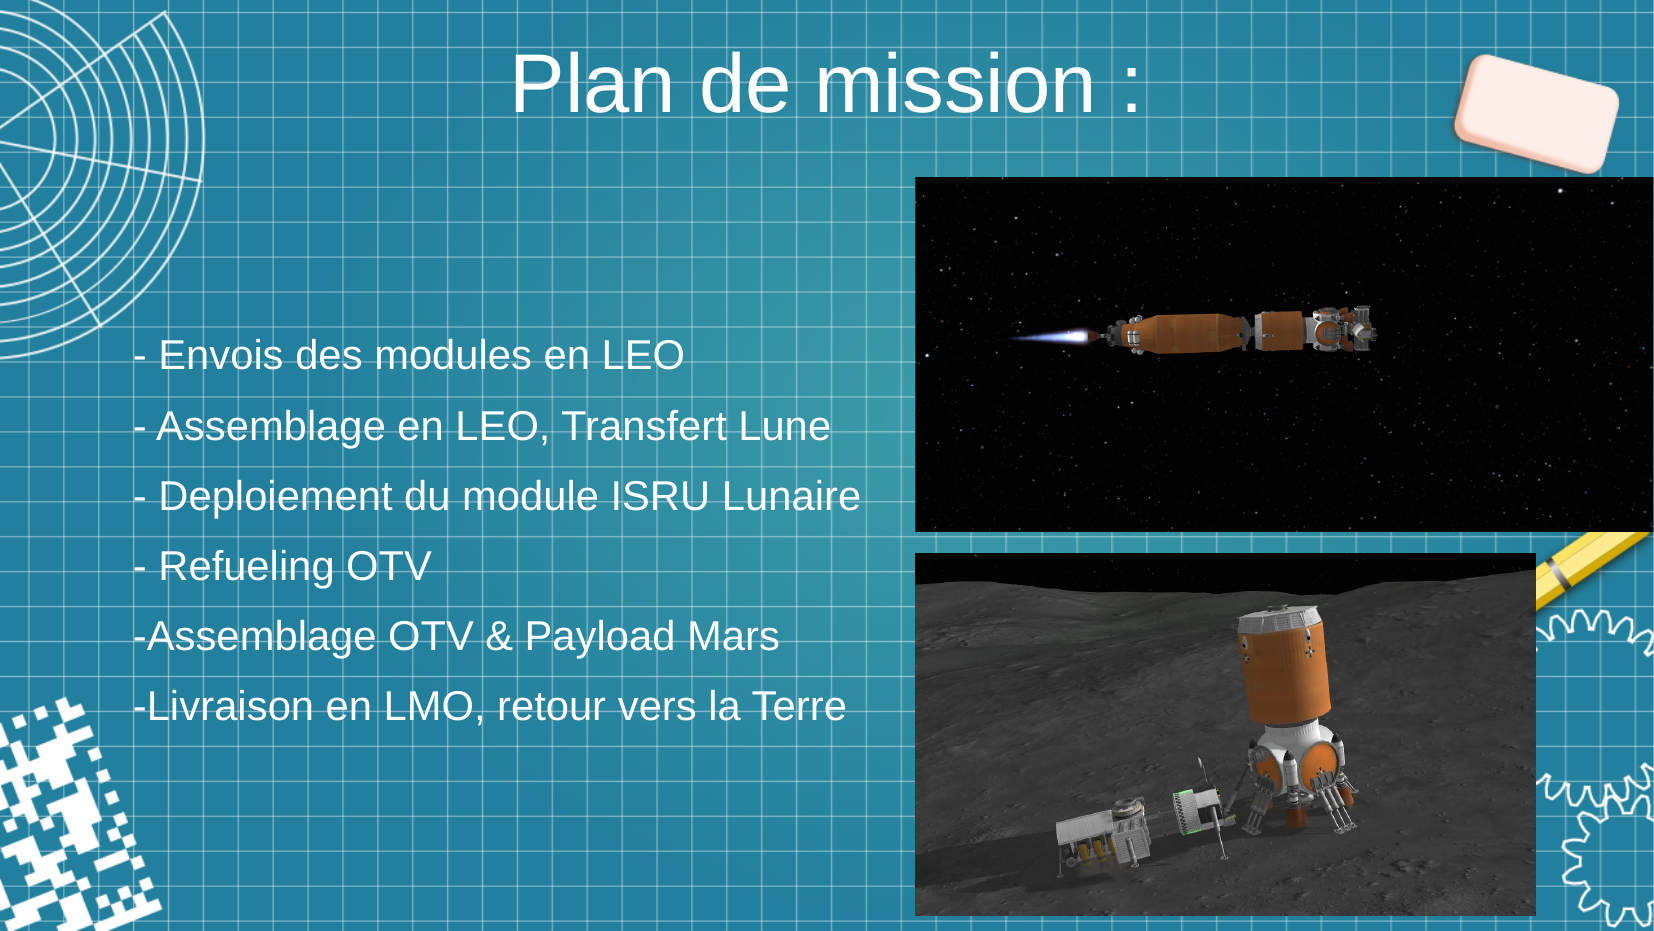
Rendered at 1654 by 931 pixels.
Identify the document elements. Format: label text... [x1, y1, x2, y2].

picture [0, 0, 1654, 931]
text_box - Envois des modules en LEO - Assemblage en LEO, Transfert Lune - Deploiement du module ISRU Lunaire - Refueling OTV -Assemblage OTV & Payload Mars -Livraison en LMO, retour vers la Terre [118, 324, 1477, 857]
text_box Plan de mission : [265, 29, 1388, 178]
